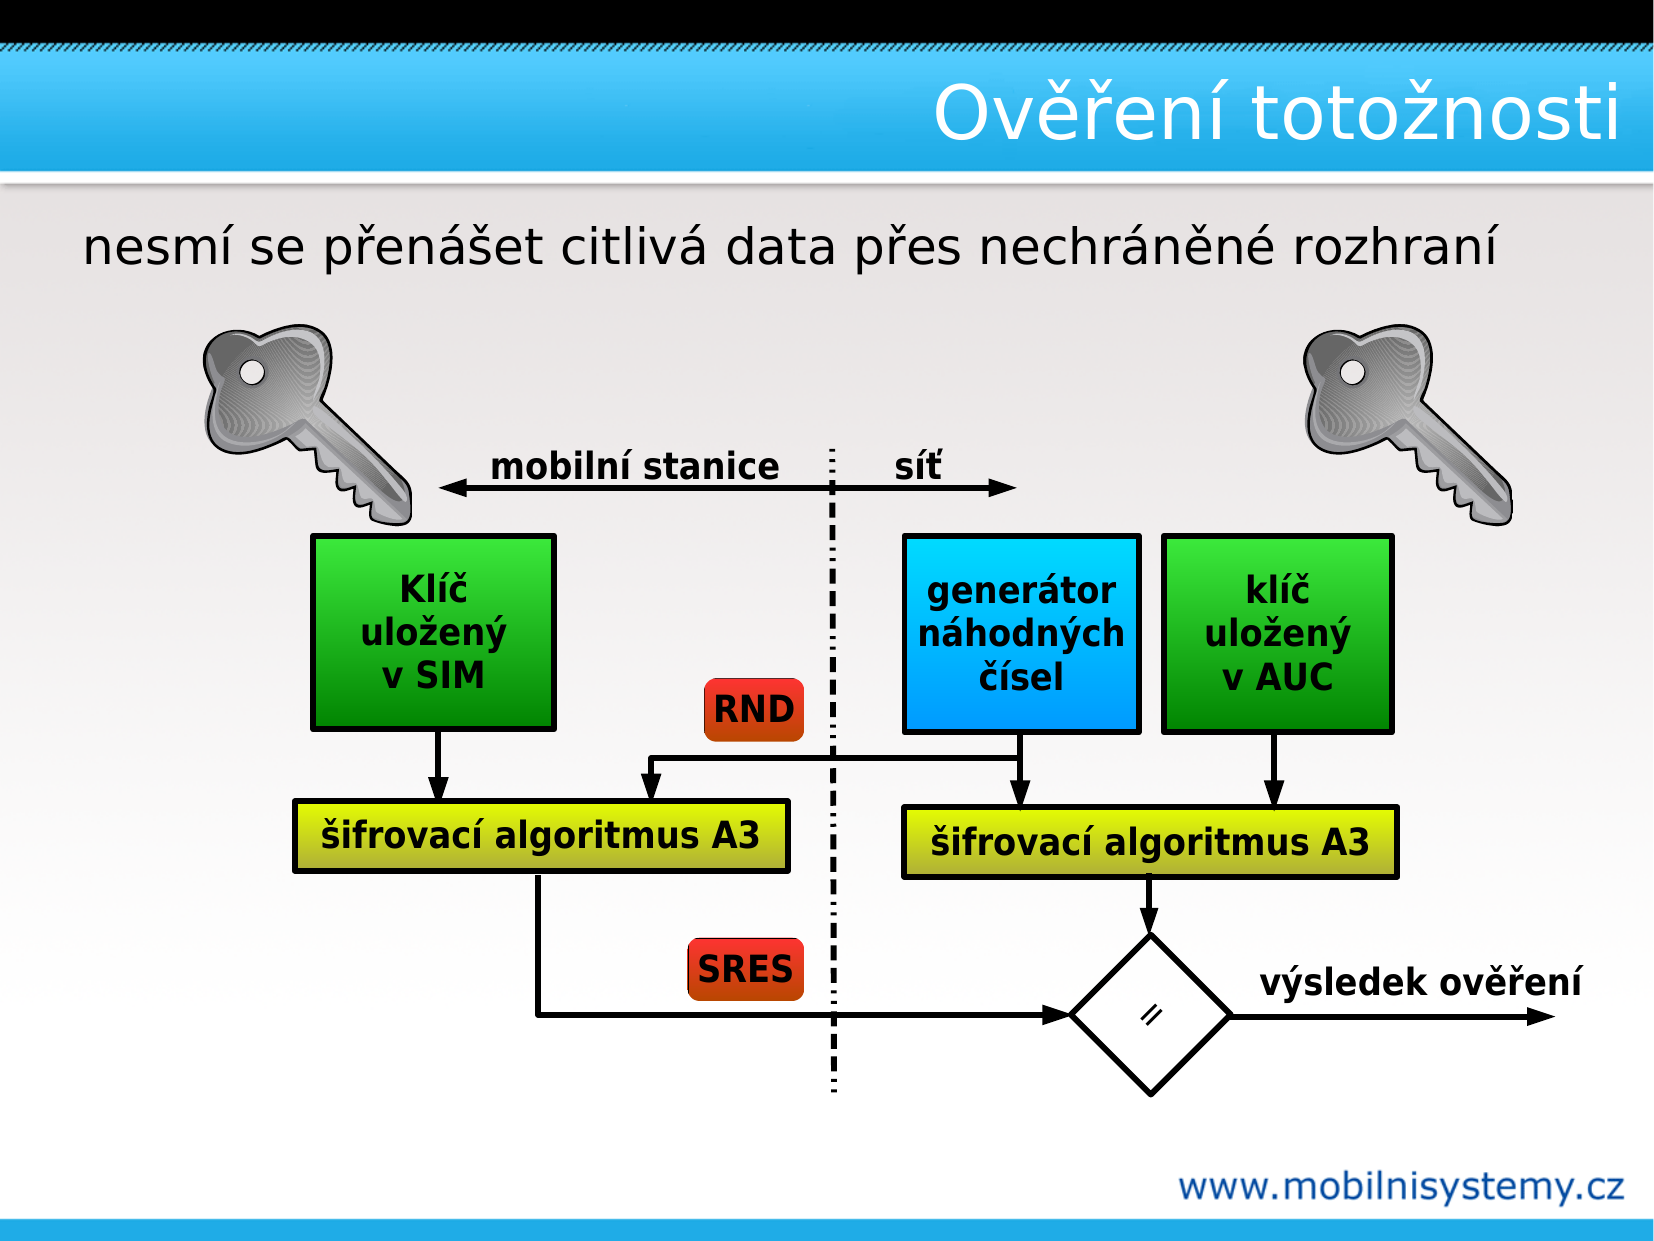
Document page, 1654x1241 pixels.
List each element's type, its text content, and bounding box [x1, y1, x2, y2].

text_box [202, 324, 413, 526]
text_box výsledek ověření [1565, 952, 1598, 1012]
picture [0, 0, 1654, 1241]
text_box [1303, 324, 1513, 526]
text_box šifrovací algoritmus A3 [295, 801, 788, 871]
title Ověření totožnosti [29, 49, 1625, 178]
list nesmí se přenášet citlivá data přes nechráněné rozhraní [64, 218, 1565, 1093]
